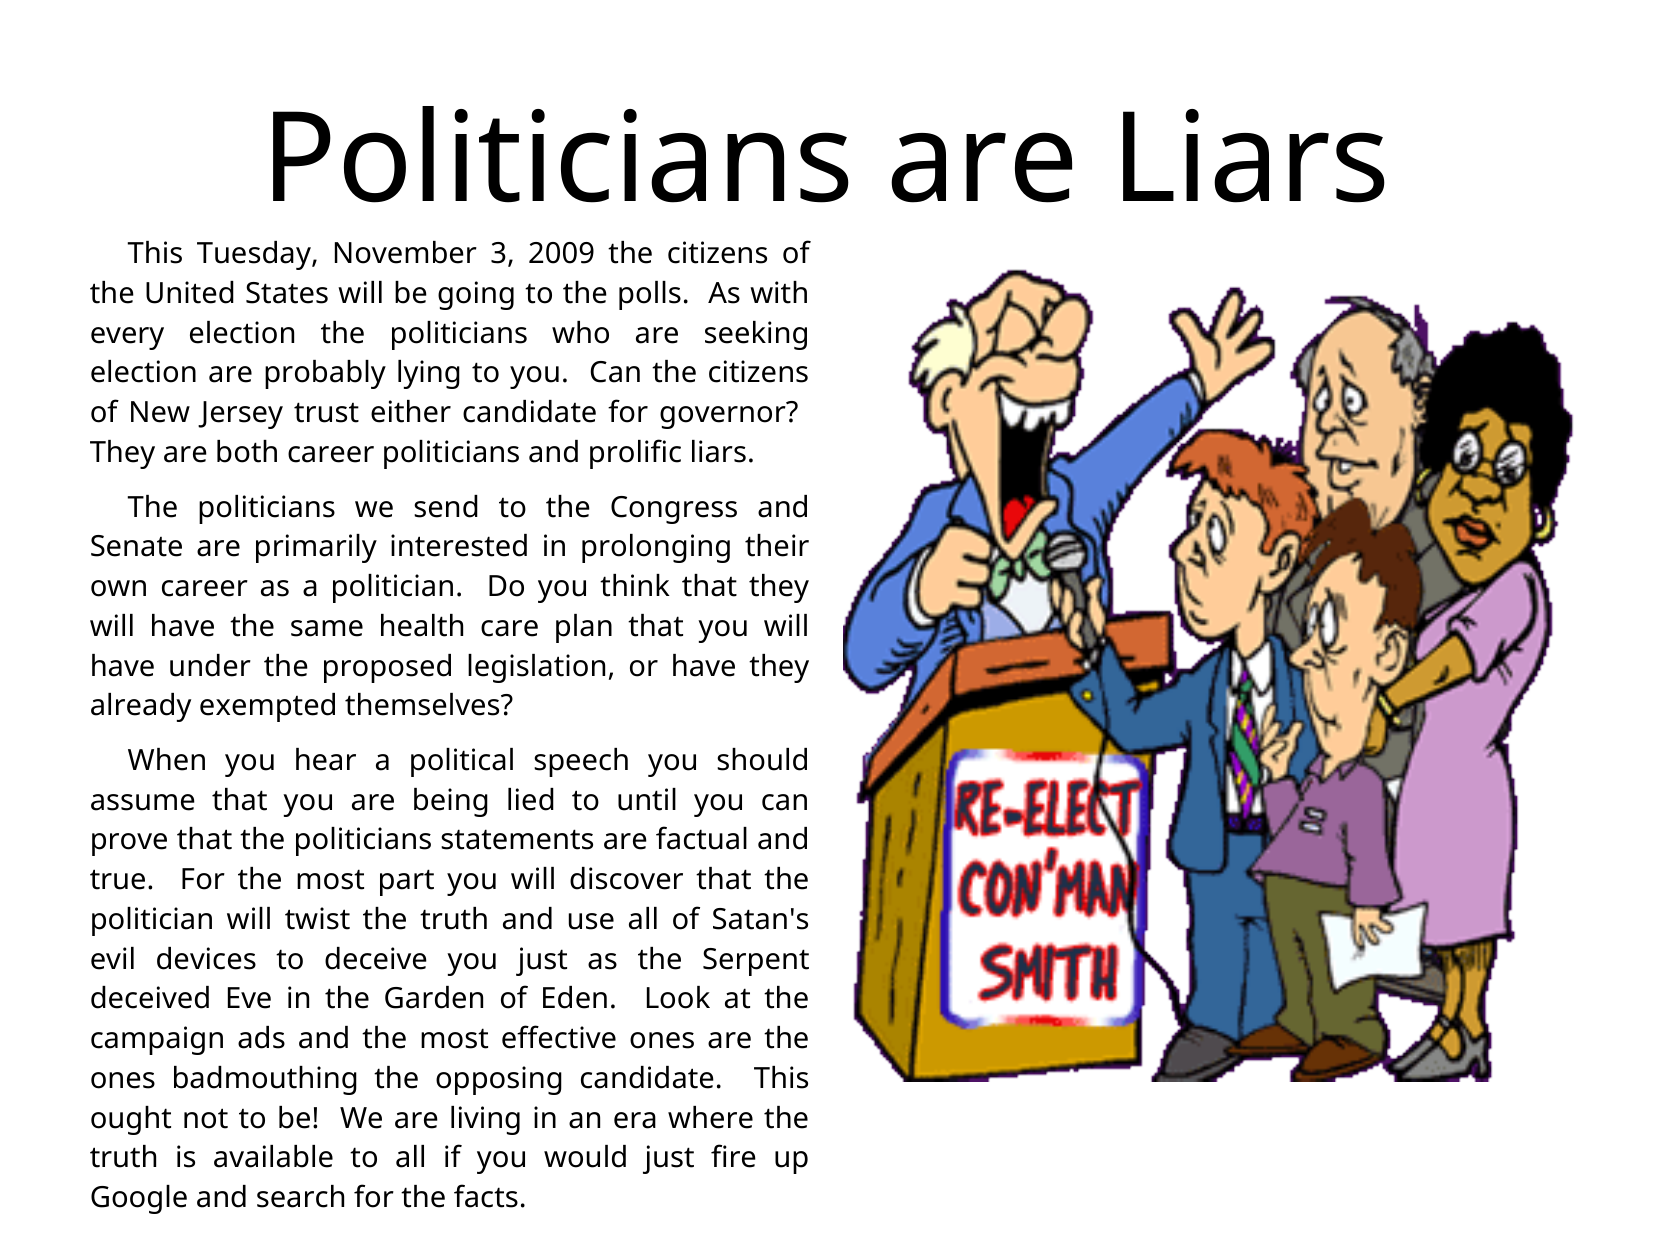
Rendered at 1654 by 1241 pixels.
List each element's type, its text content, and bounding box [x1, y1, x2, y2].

title Politicians are Liars [82, 49, 1571, 257]
text_box This Tuesday, November 3, 2009 the citizens of the United States will be going to the polls. As with every election the politicians who are seeking election are probably lying to you. Can the citizens of New Jersey trust either candidate for governor? They are both career politicians and prolific liars. The politicians we send to the Congress and Senate are primarily interested in prolonging their own career as a politician. Do you think that they will have the same health care plan that you will have under the proposed legislation, or have they already exempted themselves? When you hear a political speech you should assume that you are being lied to until you can prove that the politicians statements are factual and true. For the most part you will discover that the politician will twist the truth and use all of Satan's evil devices to deceive you just as the Serpent deceived Eve in the Garden of Eden. Look at the campaign ads and the most effective ones are the ones badmouthing the opposing candidate. This ought not to be! We are living in an era where the truth is available to all if you would just fire up Google and search for the facts. [75, 225, 826, 1116]
picture [843, 262, 1594, 1082]
